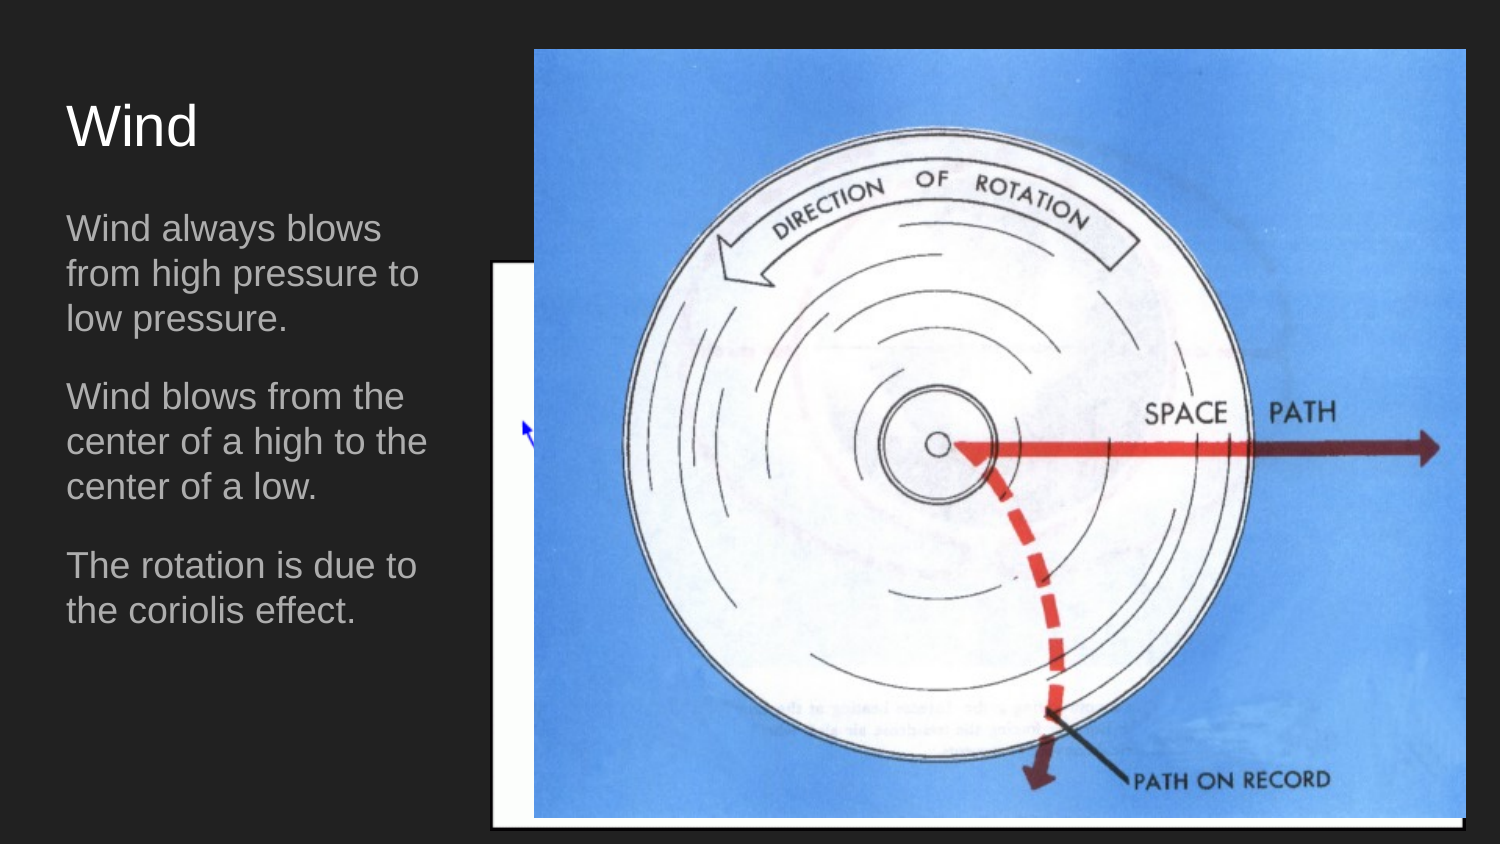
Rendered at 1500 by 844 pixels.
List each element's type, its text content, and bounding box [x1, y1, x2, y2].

title Wind [51, 72, 534, 167]
list Wind always blows from high pressure to low pressure. Wind blows from the center of a high to the center of a low. The rotation is due to the coriolis effect. [51, 189, 452, 750]
picture [490, 49, 1466, 831]
